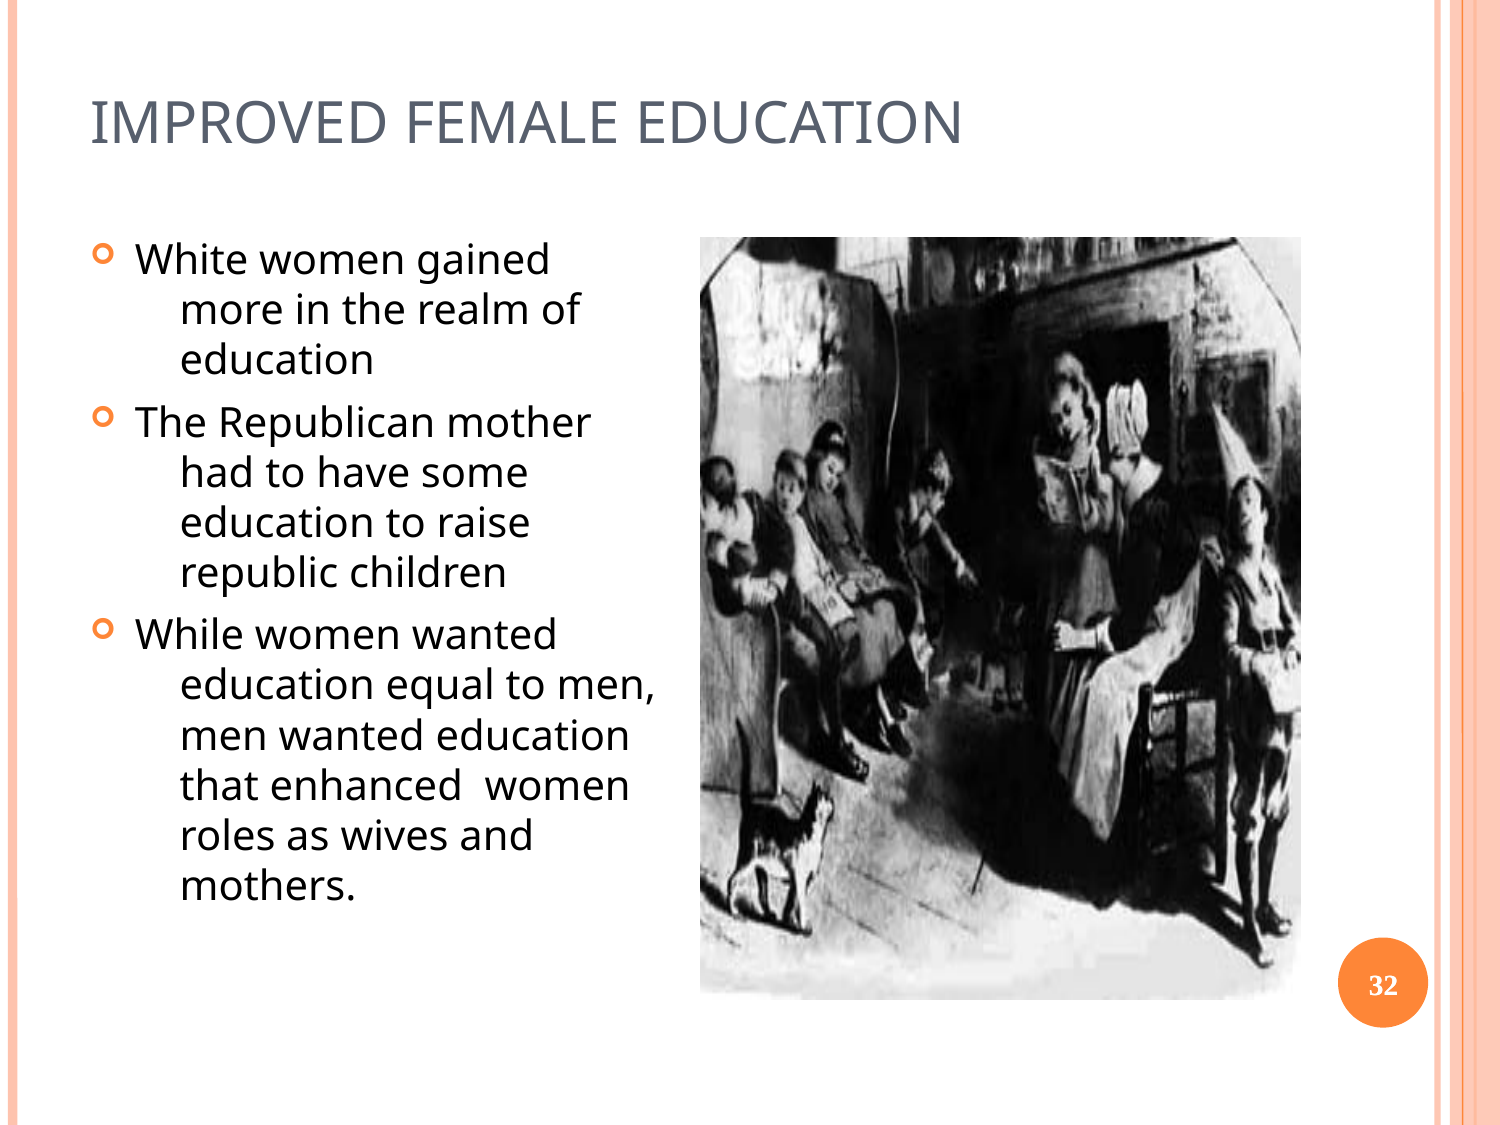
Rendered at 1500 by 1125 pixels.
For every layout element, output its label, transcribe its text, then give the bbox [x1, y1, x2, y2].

text_box [1333, 940, 1434, 1027]
title Improved Female Education [75, 45, 1300, 163]
picture [700, 237, 1301, 1001]
list White women gained more in the realm of education The Republican mother had to have some education to raise republic children While women wanted education equal to men, men wanted education that enhanced women roles as wives and mothers. [75, 224, 676, 1013]
